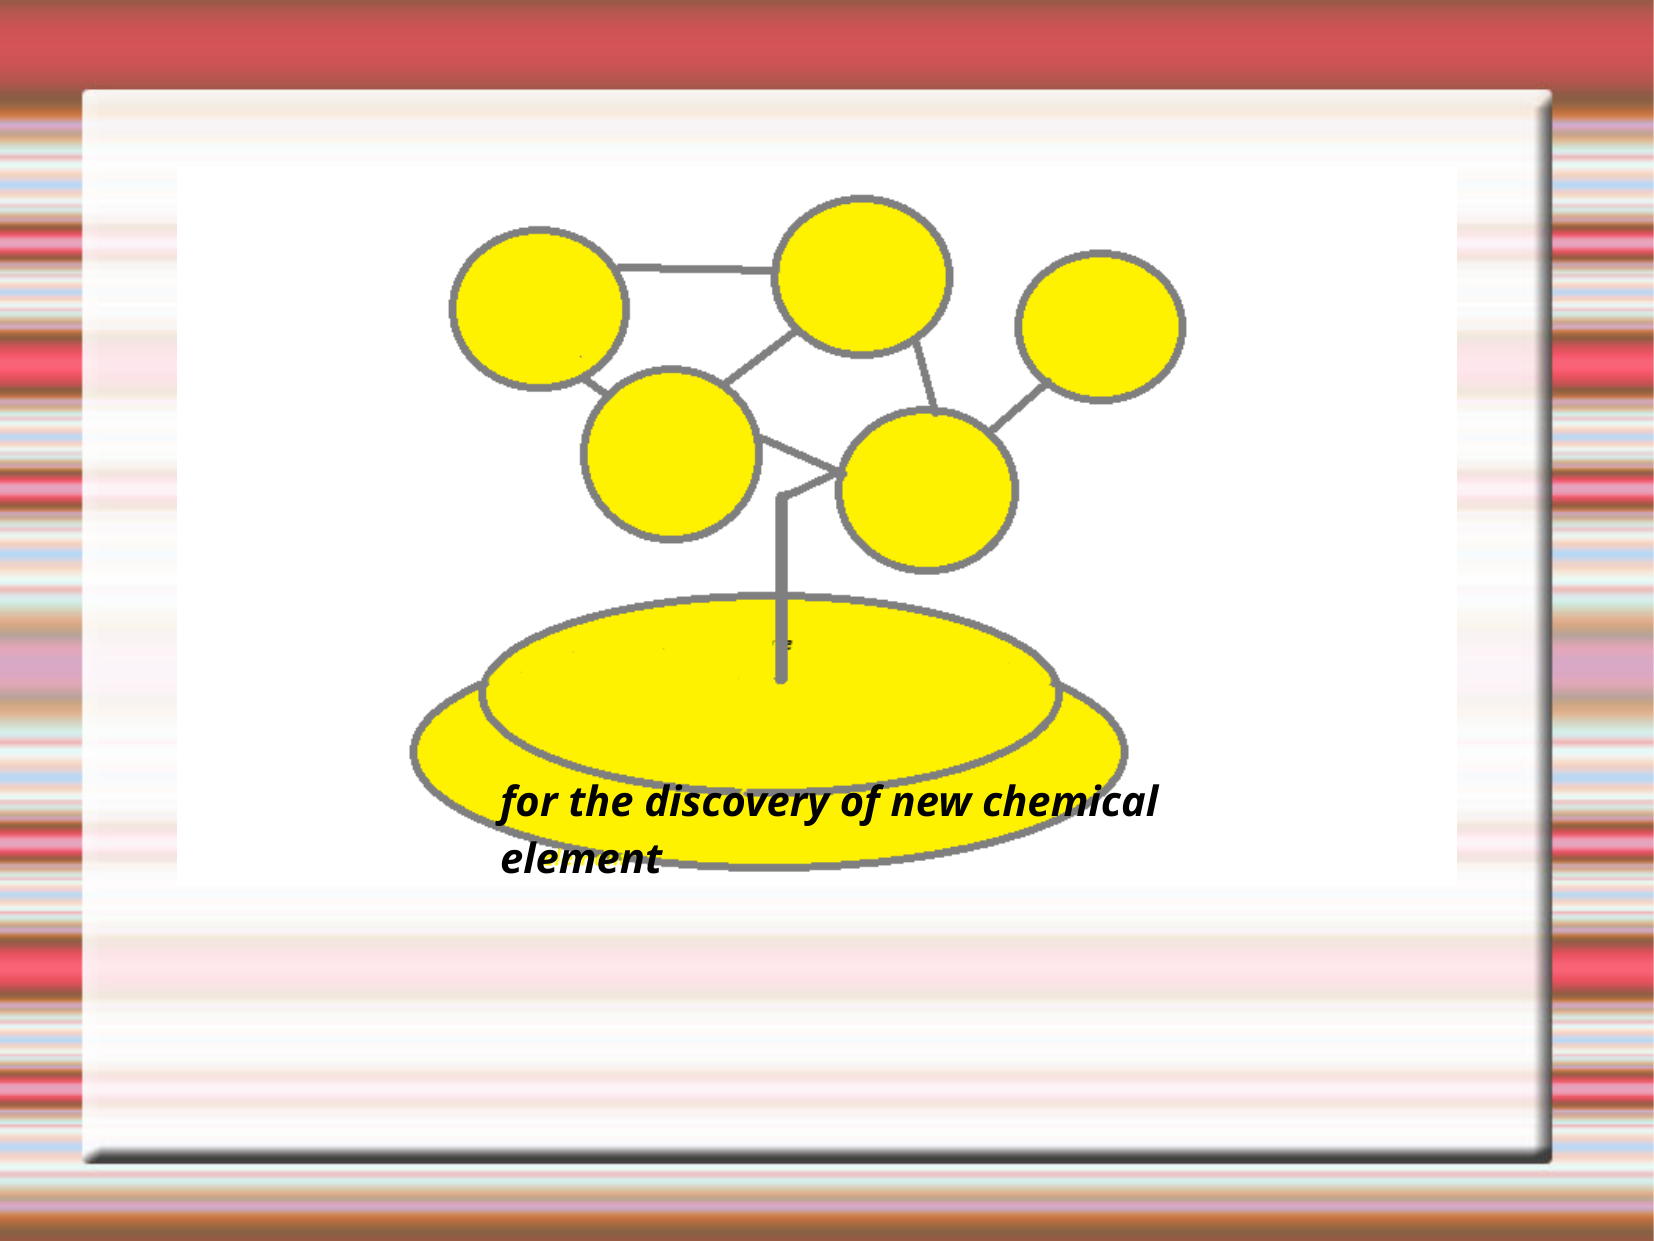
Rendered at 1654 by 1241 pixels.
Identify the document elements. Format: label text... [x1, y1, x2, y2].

picture [177, 167, 1457, 886]
text_box for the discovery of new chemical element [485, 764, 1211, 857]
